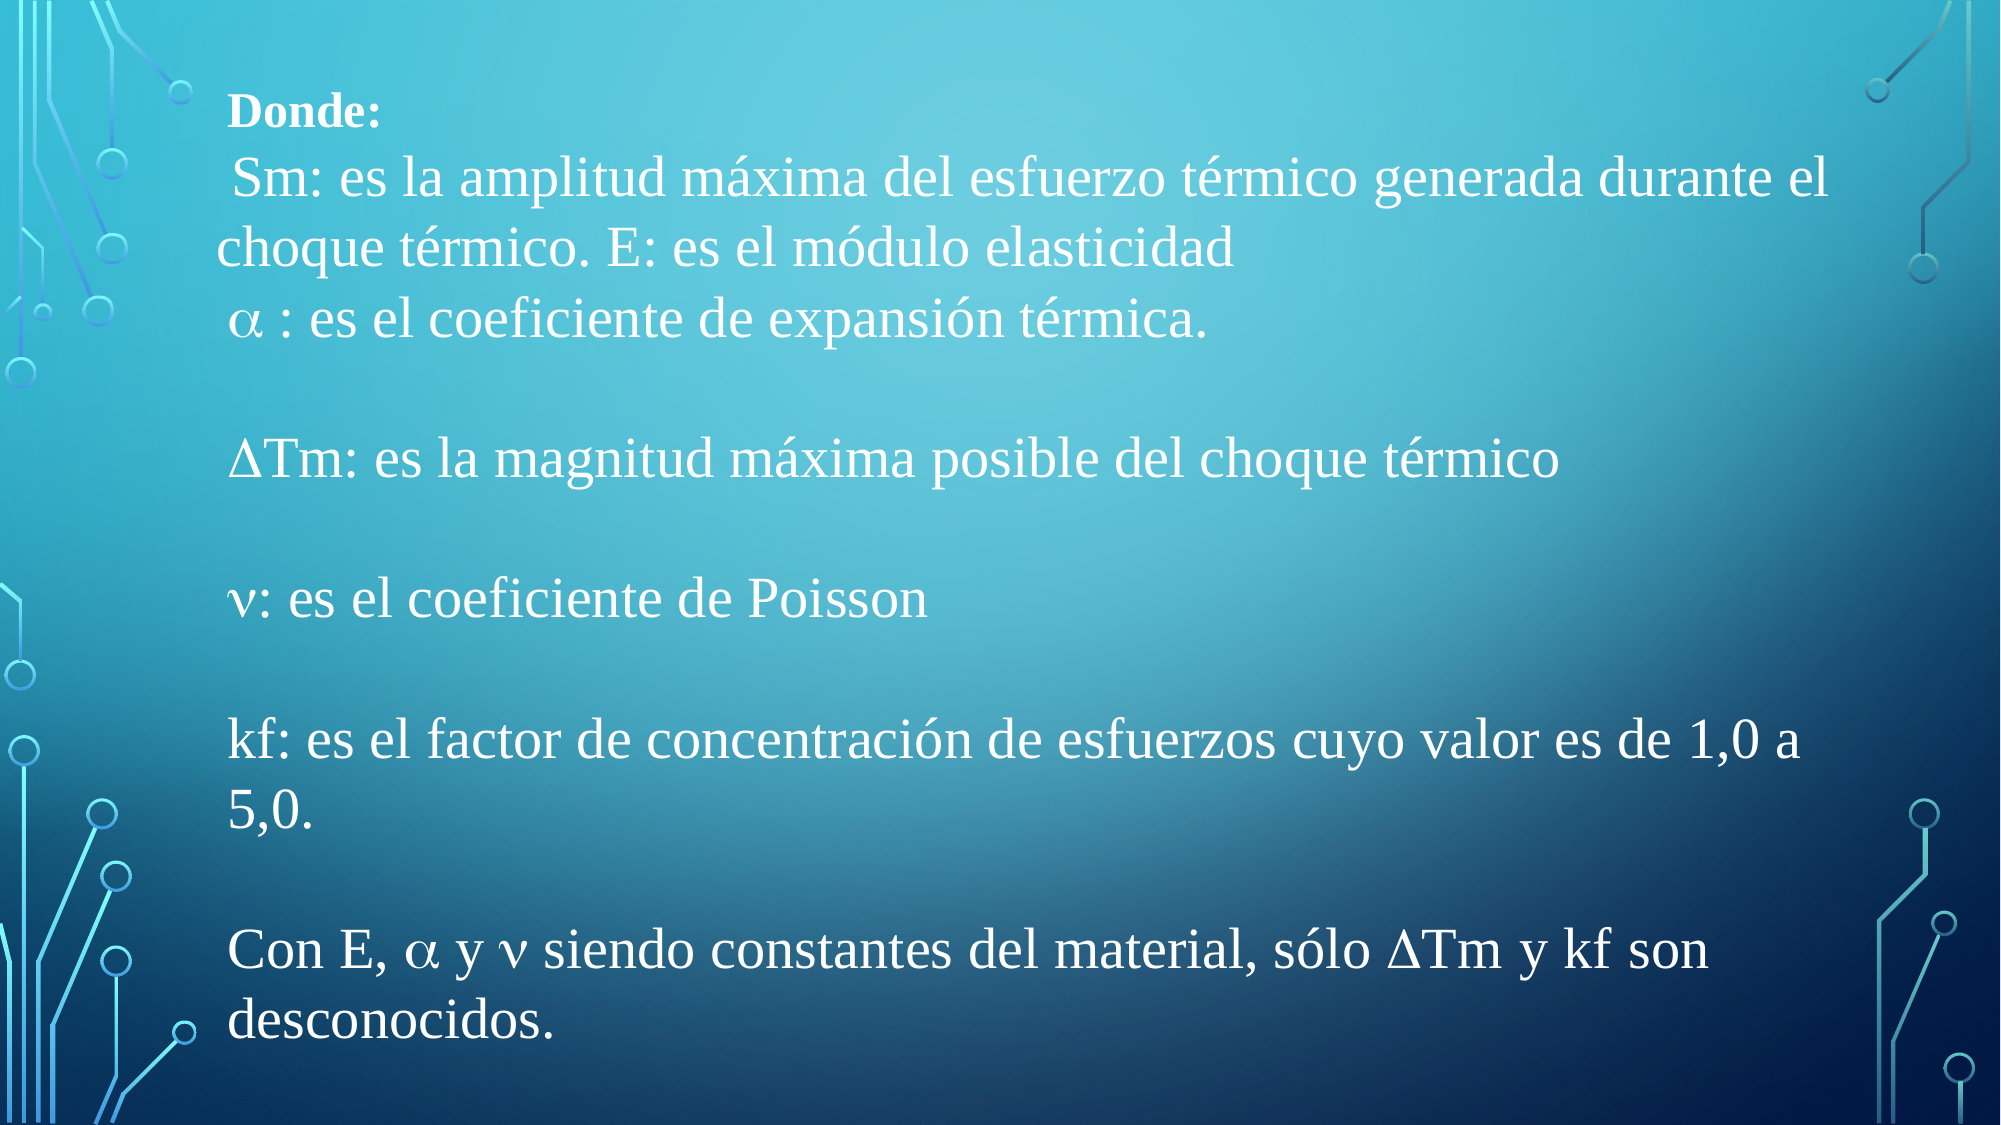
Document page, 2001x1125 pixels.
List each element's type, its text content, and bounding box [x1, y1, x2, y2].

text_box Donde: Sm: es la amplitud máxima del esfuerzo térmico generada durante el choque térmico. E: es el módulo elasticidad a : es el coeficiente de expansión térmica. DTm: es la magnitud máxima posible del choque térmico n: es el coeficiente de Poisson kf: es el factor de concentración de esfuerzos cuyo valor es de 1,0 a 5,0. Con E, a y n siendo constantes del material, sólo DTm y kf son desconocidos. [202, 70, 1865, 1125]
